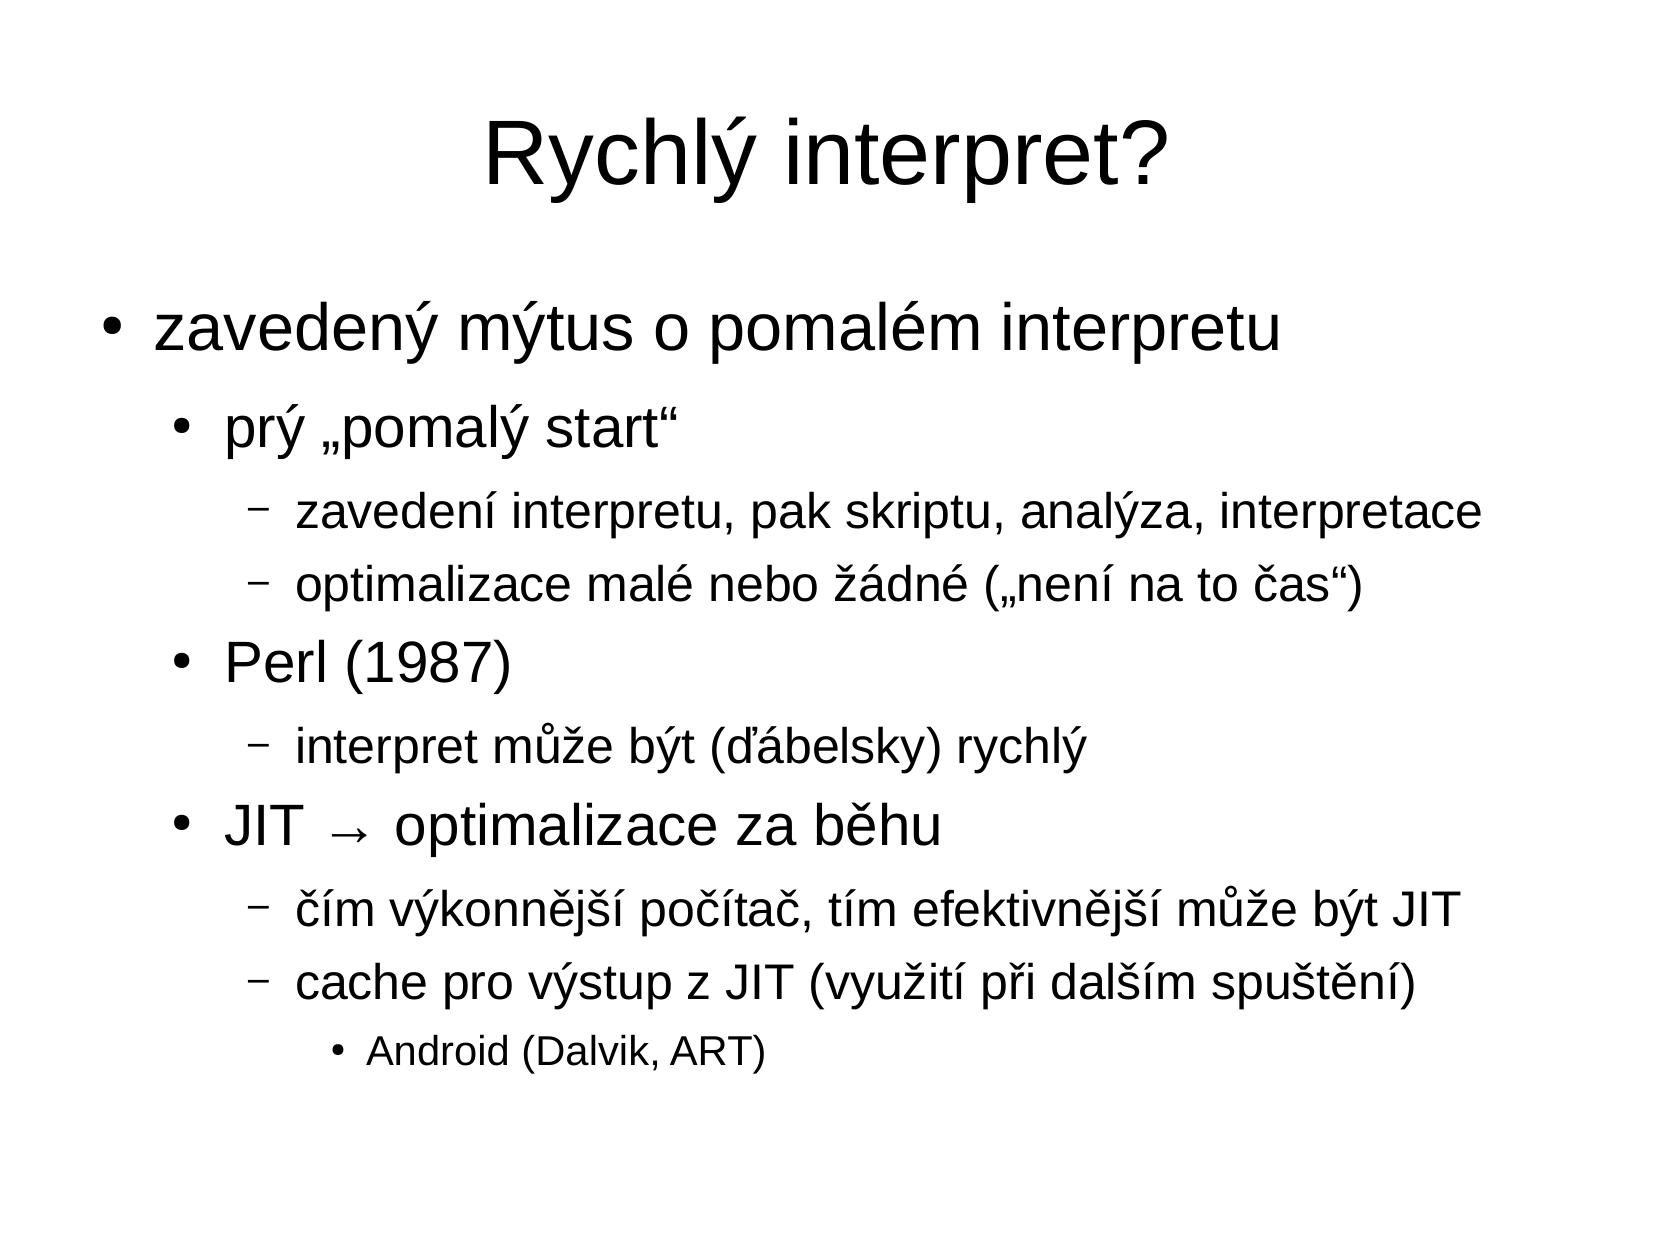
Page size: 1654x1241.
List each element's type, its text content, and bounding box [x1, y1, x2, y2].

title Rychlý interpret? [82, 49, 1571, 257]
list zavedený mýtus o pomalém interpretu prý „pomalý start“ zavedení interpretu, pak skriptu, analýza, interpretace optimalizace malé nebo žádné („není na to čas“) Perl (1987) interpret může být (ďábelsky) rychlý JIT → optimalizace za běhu čím výkonnější počítač, tím efektivnější může být JIT cache pro výstup z JIT (využití při dalším spuštění) Android (Dalvik, ART) [82, 290, 1571, 1075]
